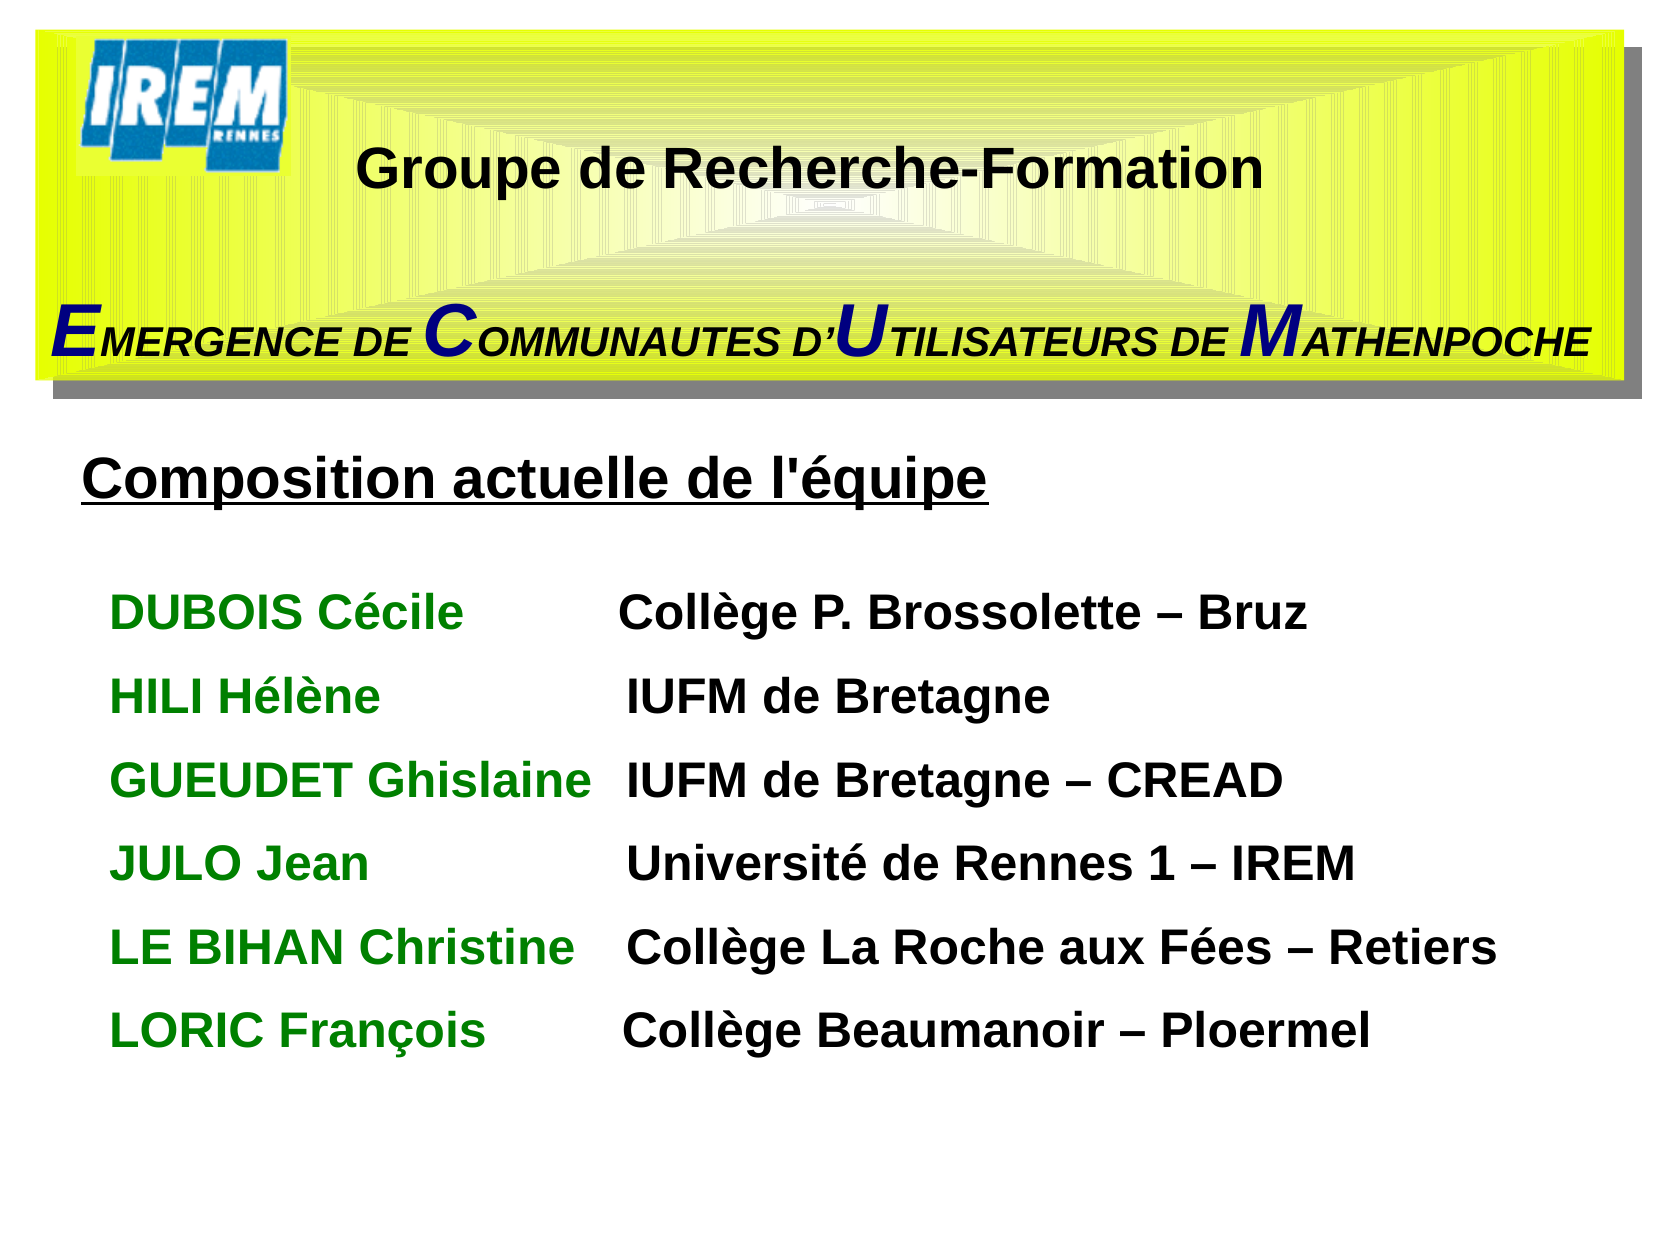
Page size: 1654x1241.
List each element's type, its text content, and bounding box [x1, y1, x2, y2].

text_box Groupe de Recherche-Formation EMERGENCE DE COMMUNAUTES D’UTILISATEURS DE MATHENPOCHE [35, 29, 1625, 297]
text_box DUBOIS Cécile Collège P. Brossolette – Bruz HILI Hélène IUFM de Bretagne GUEUDET Ghislaine IUFM de Bretagne – CREAD JULO Jean Université de Rennes 1 – IREM LE BIHAN Christine Collège La Roche aux Fées – Retiers LORIC François Collège Beaumanoir – Ploermel [94, 549, 1542, 1049]
text_box Composition actuelle de l'équipe [29, 431, 1300, 521]
picture [76, 36, 291, 176]
